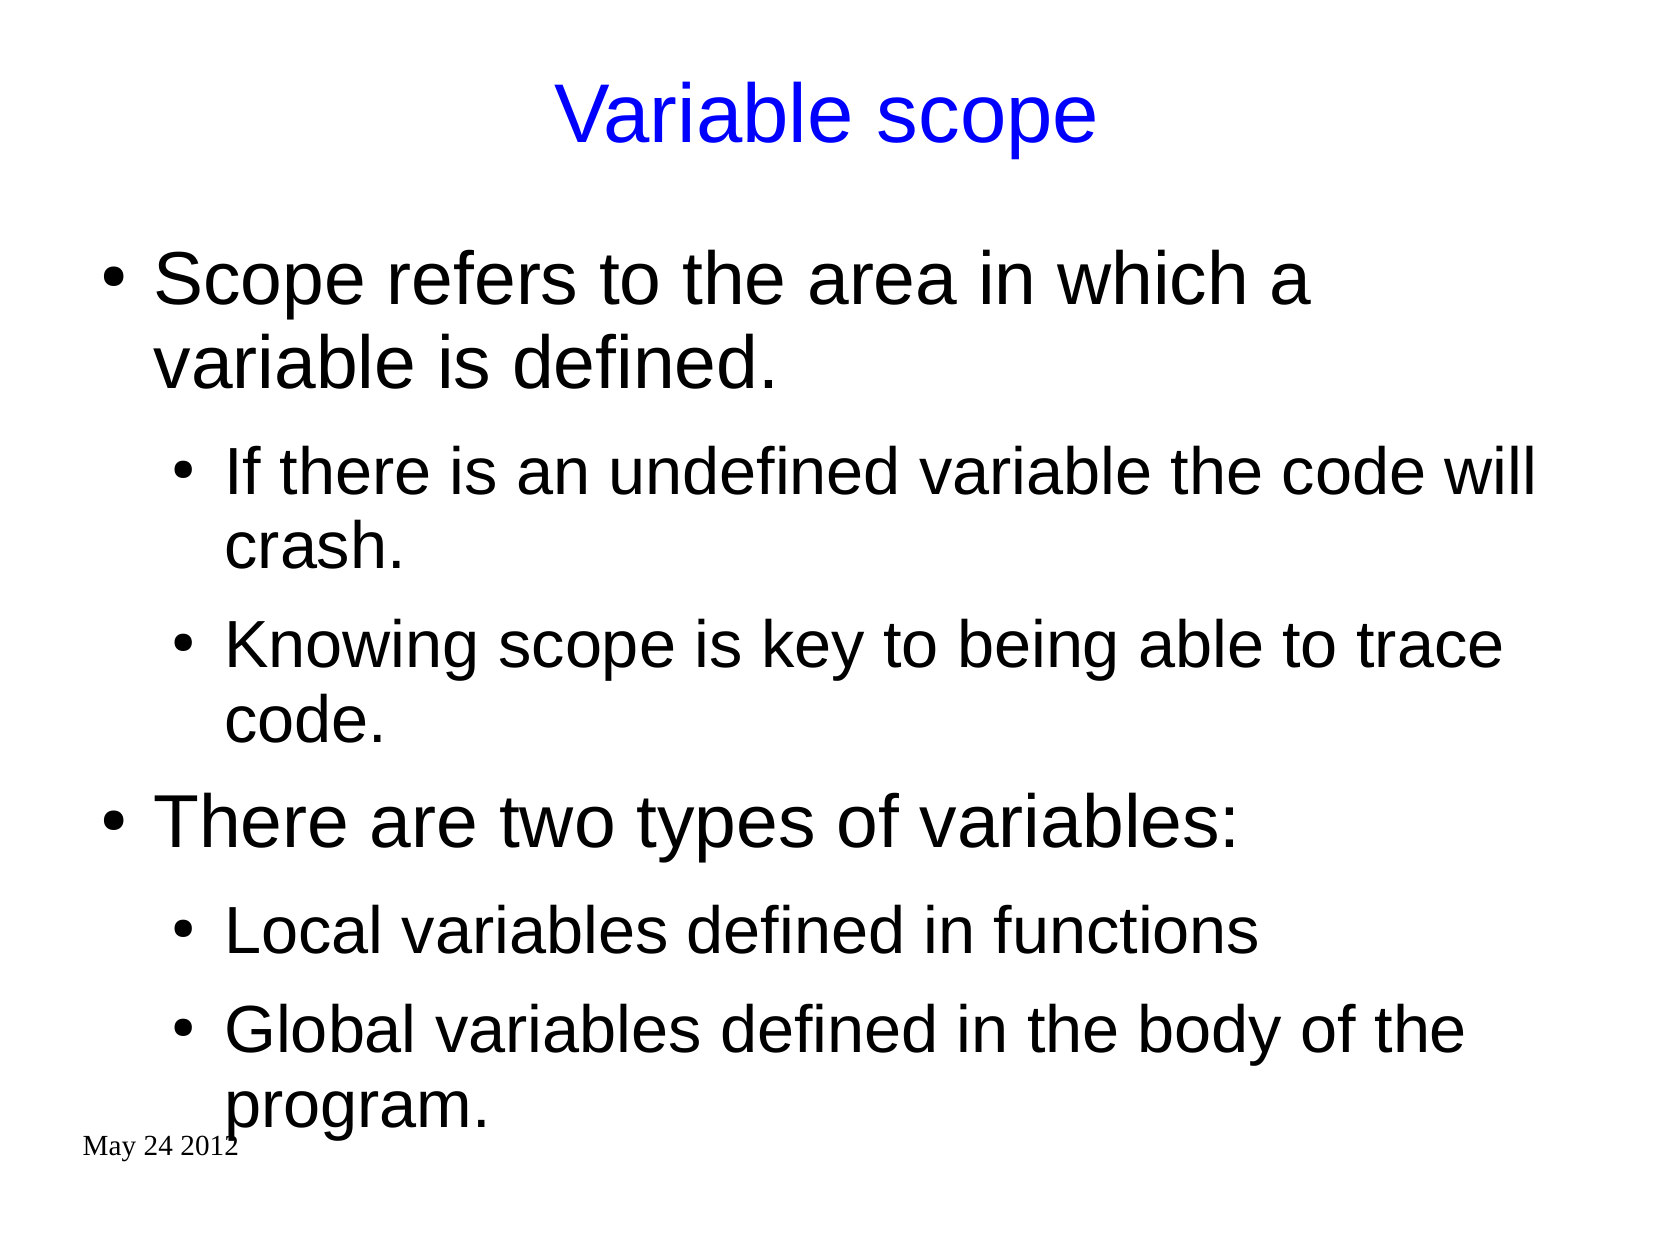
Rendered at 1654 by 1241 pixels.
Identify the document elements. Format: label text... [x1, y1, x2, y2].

title Variable scope [82, 49, 1571, 178]
list Scope refers to the area in which a variable is defined. If there is an undefined variable the code will crash. Knowing scope is key to being able to trace code. There are two types of variables: Local variables defined in functions Global variables defined in the body of the program. [82, 236, 1571, 1140]
